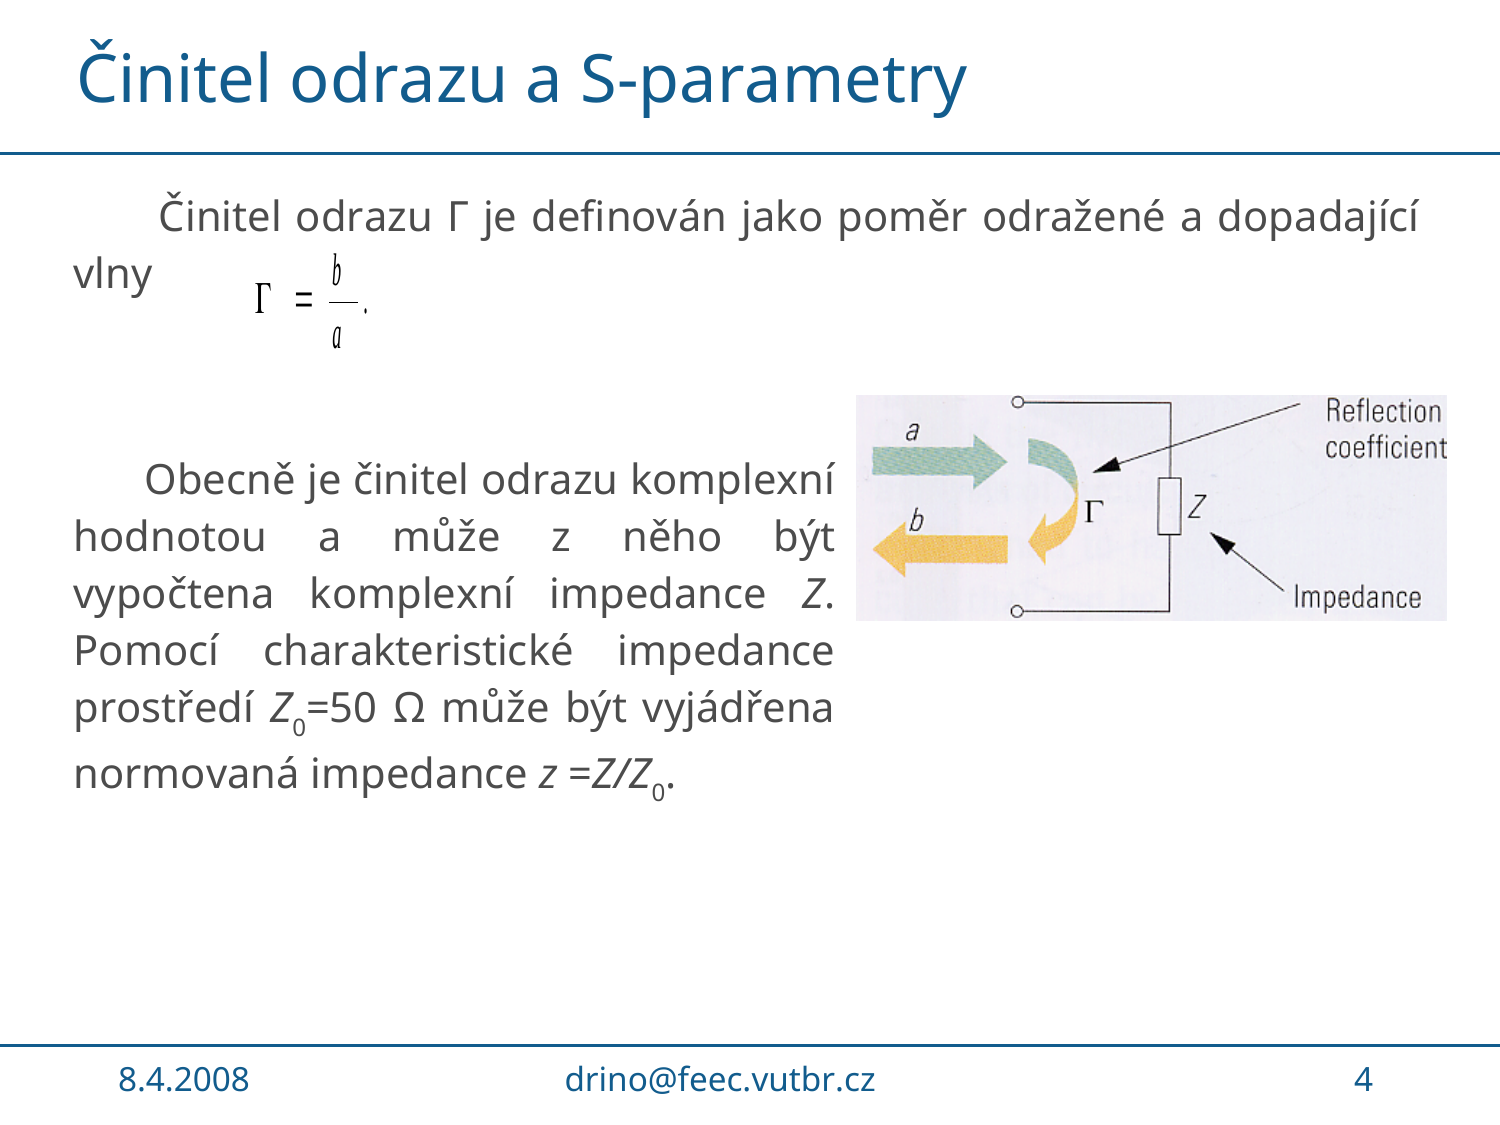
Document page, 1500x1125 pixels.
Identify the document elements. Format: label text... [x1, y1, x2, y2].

picture [856, 395, 1447, 621]
text_box <číslo> [1075, 1049, 1388, 1125]
picture [248, 241, 382, 360]
text_box 8.4.2008 [103, 1049, 432, 1125]
text_box Činitel odrazu Γ je definován jako poměr odražené a dopadající vlny Obecně je činitel odrazu komplexní hodnotou a může z něho být vypočtena komplexní impedance Z. Pomocí charakteristické impedance prostředí Z0=50 Ω může být vyjádřena normovaná impedance z =Z/Z0. [59, 178, 1442, 817]
text_box drino@feec.vutbr.cz [454, 1049, 987, 1125]
title Činitel odrazu a S-parametry [0, 0, 1500, 152]
